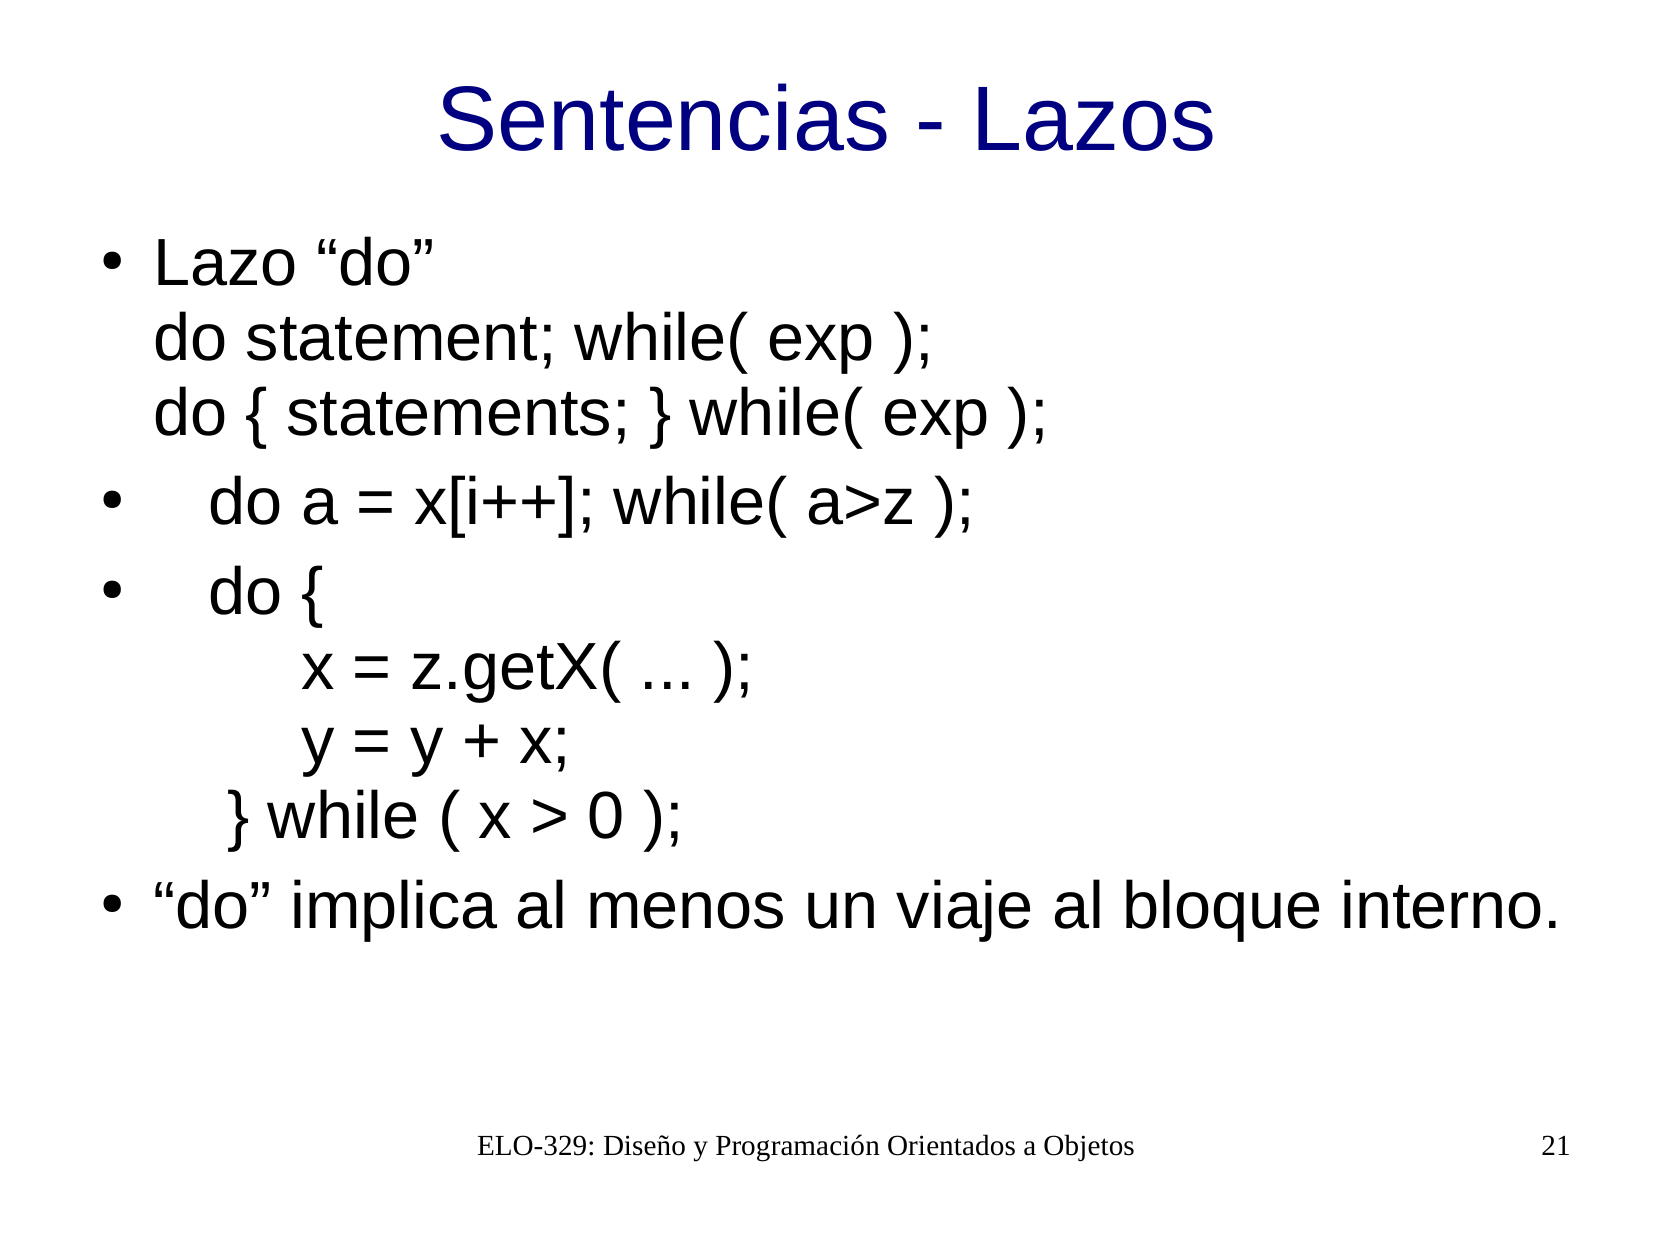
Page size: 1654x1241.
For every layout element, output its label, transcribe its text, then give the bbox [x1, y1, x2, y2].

list Lazo “do” do statement; while( exp ); do { statements; } while( exp ); do a = x[i++]; while( a>z ); do { x = z.getX( ... ); y = y + x; } while ( x > 0 ); “do” implica al menos un viaje al bloque interno. [82, 225, 1571, 1044]
title Sentencias - Lazos [82, 49, 1571, 188]
